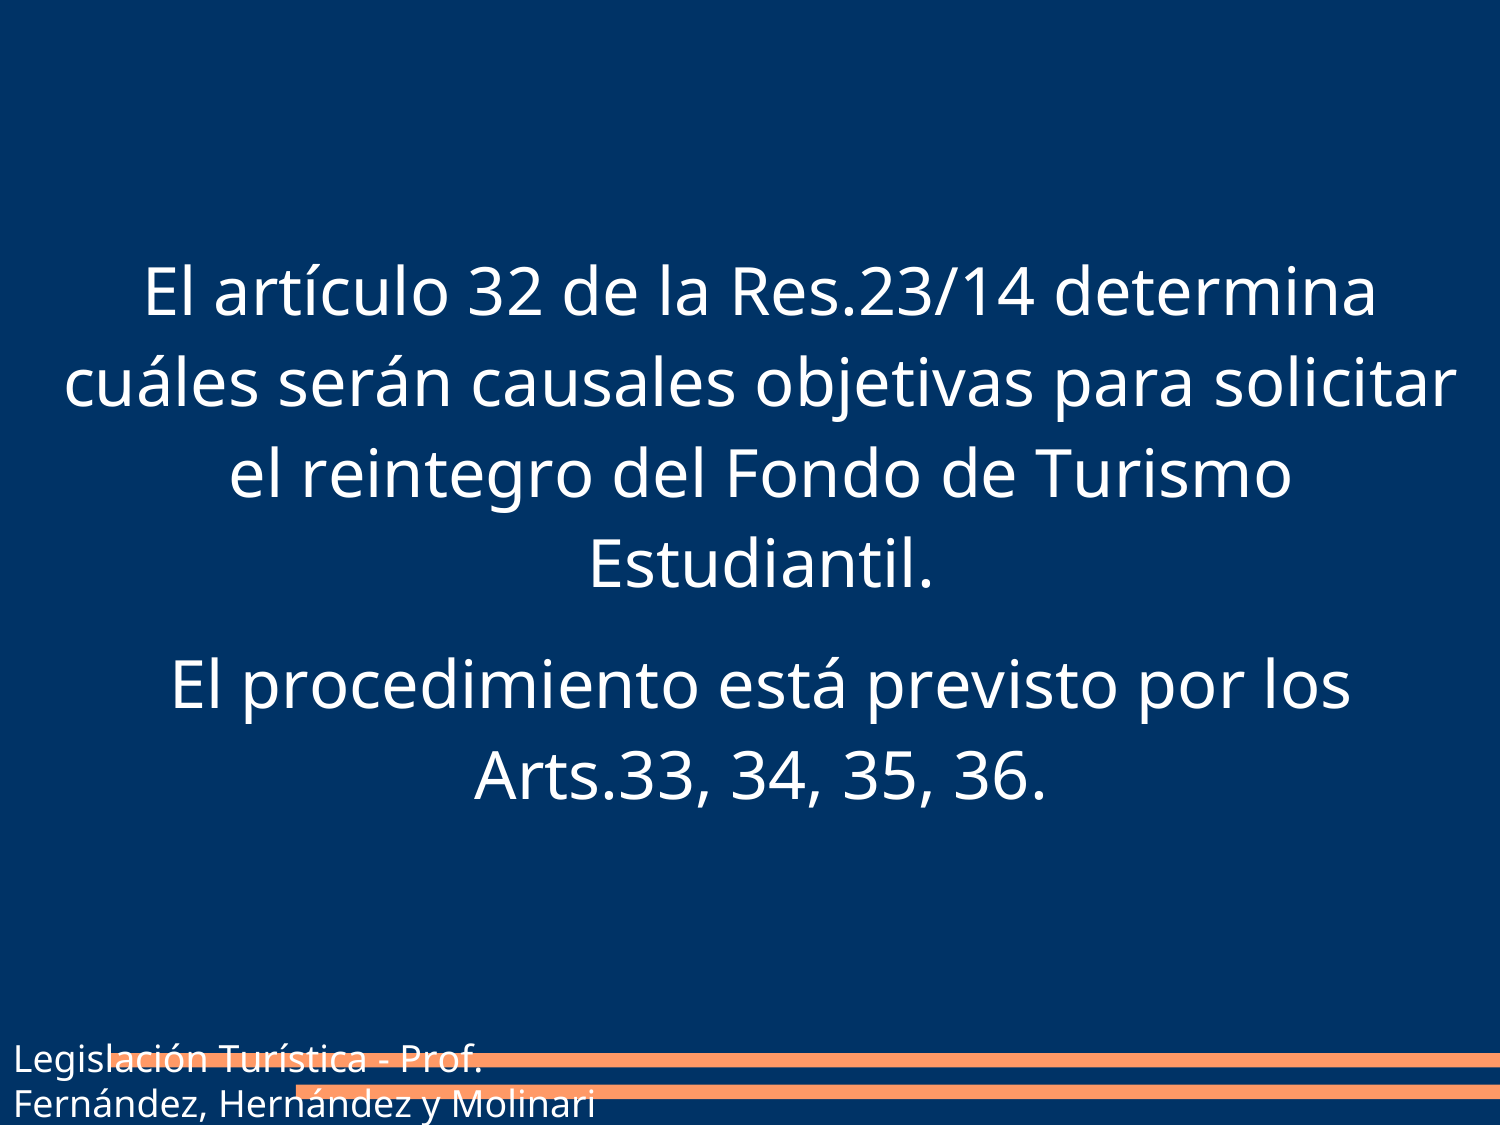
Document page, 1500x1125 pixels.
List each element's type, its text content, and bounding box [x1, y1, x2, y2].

footer Legislación Turística - Prof. Fernández, Hernández y Molinari [0, 1027, 697, 1077]
subtitle El artículo 32 de la Res.23/14 determina cuáles serán causales objetivas para solicitar el reintegro del Fondo de Turismo Estudiantil. El procedimiento está previsto por los Arts.33, 34, 35, 36. [59, 106, 1465, 957]
